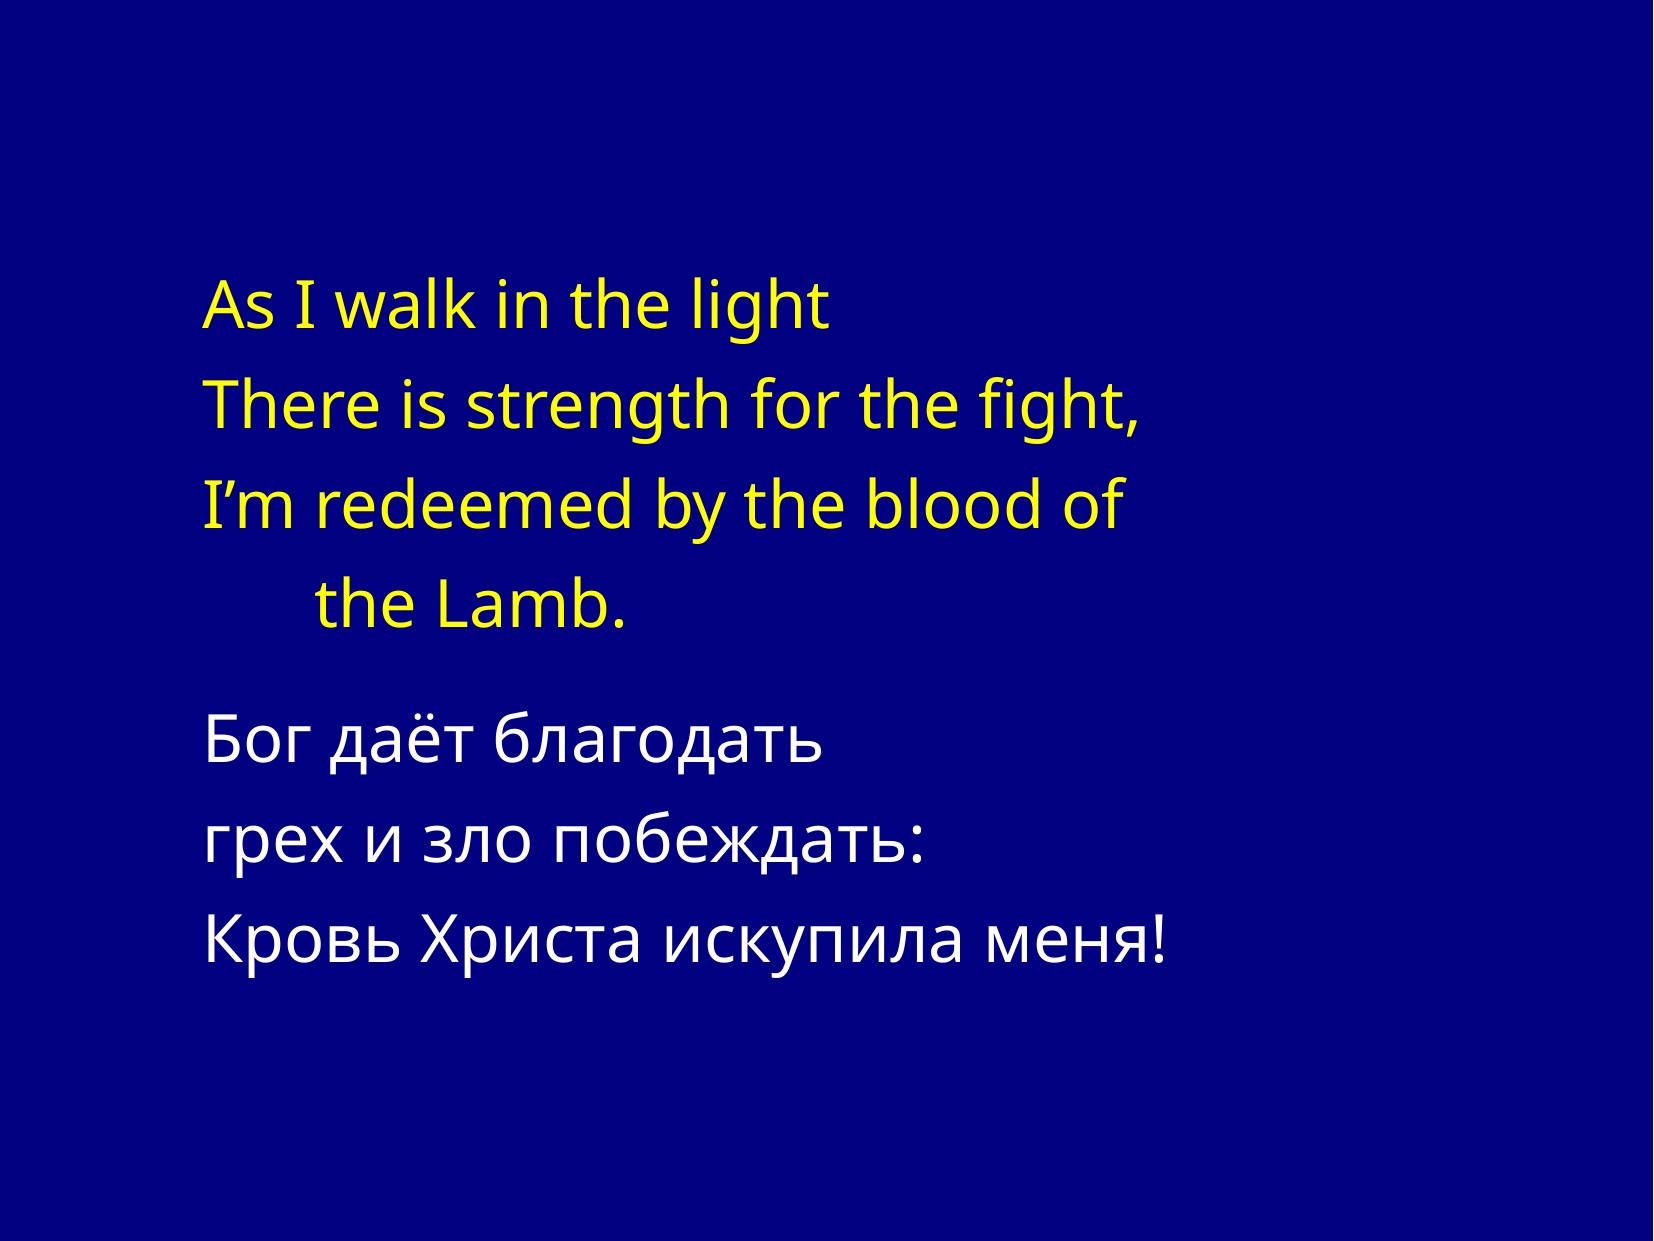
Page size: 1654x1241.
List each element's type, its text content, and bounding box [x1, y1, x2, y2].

text_box As I walk in the light There is strength for the fight, I’m redeemed by the blood of the Lamb. [75, 150, 1576, 638]
text_box Бог даёт благодать грех и зло побеждать: Кровь Христа искупила меня! [75, 675, 1576, 1163]
